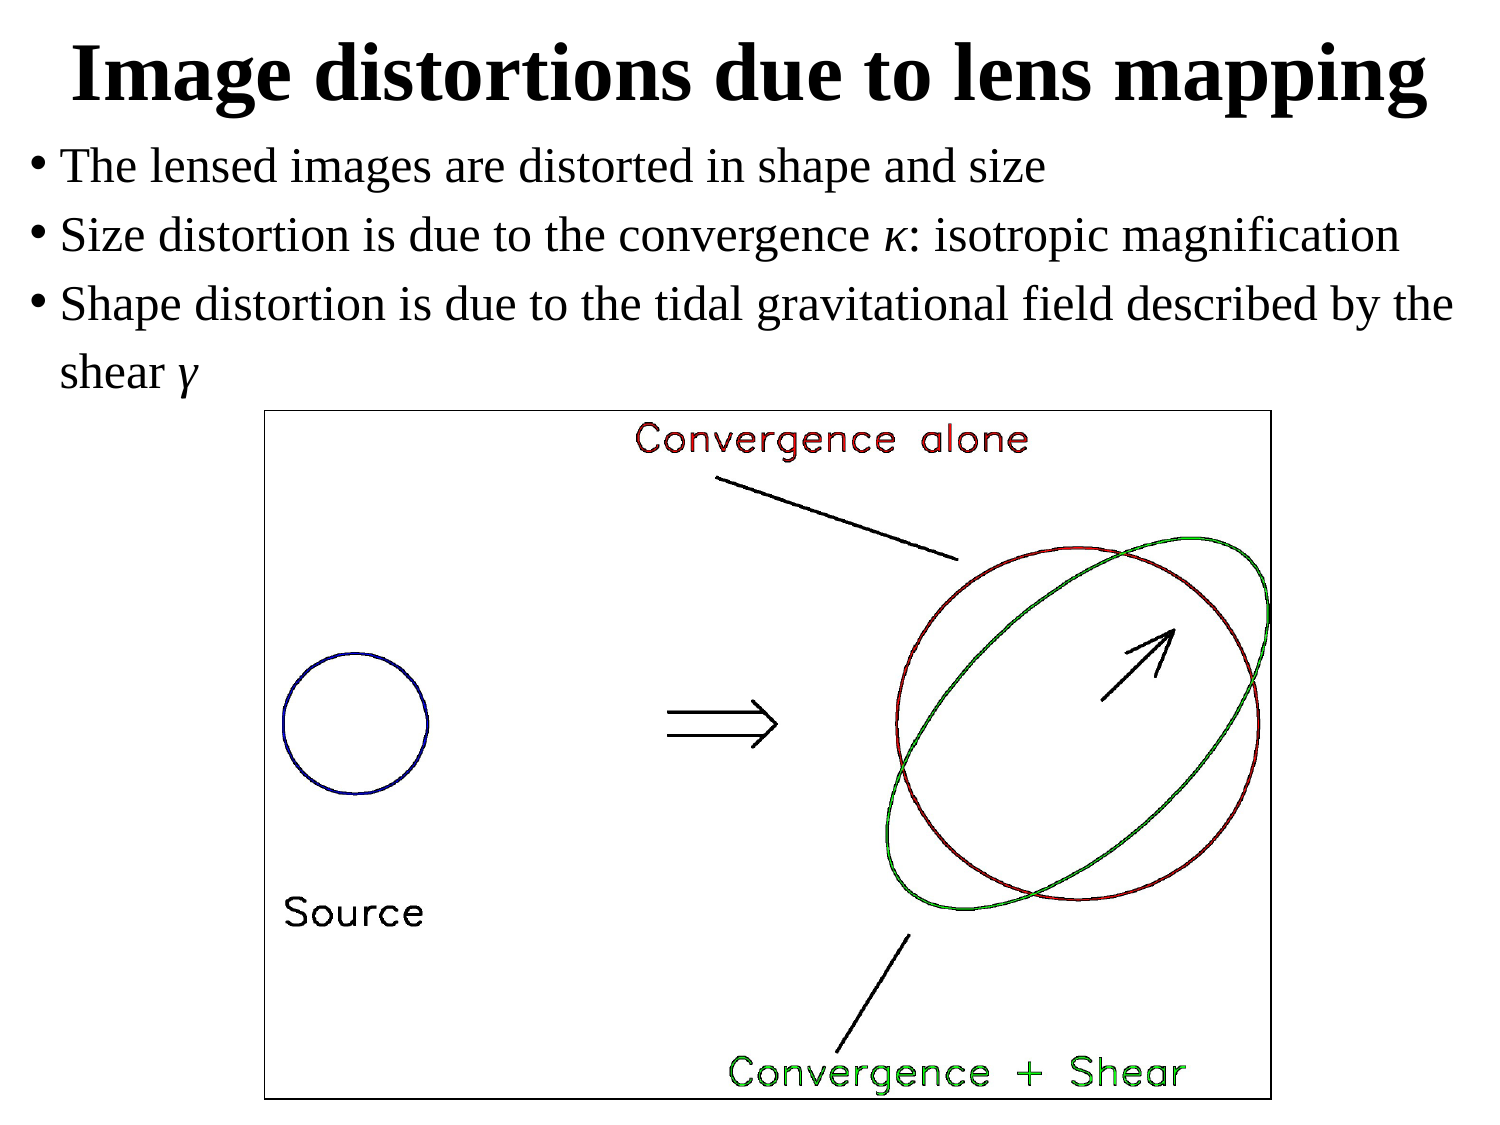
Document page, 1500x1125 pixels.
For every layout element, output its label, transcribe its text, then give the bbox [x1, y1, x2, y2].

picture [265, 411, 1271, 1099]
list The lensed images are distorted in shape and size Size distortion is due to the convergence κ: isotropic magnification Shape distortion is due to the tidal gravitational field described by the shear γ [14, 115, 1486, 361]
title Image distortions due to lens mapping [30, 15, 1471, 121]
